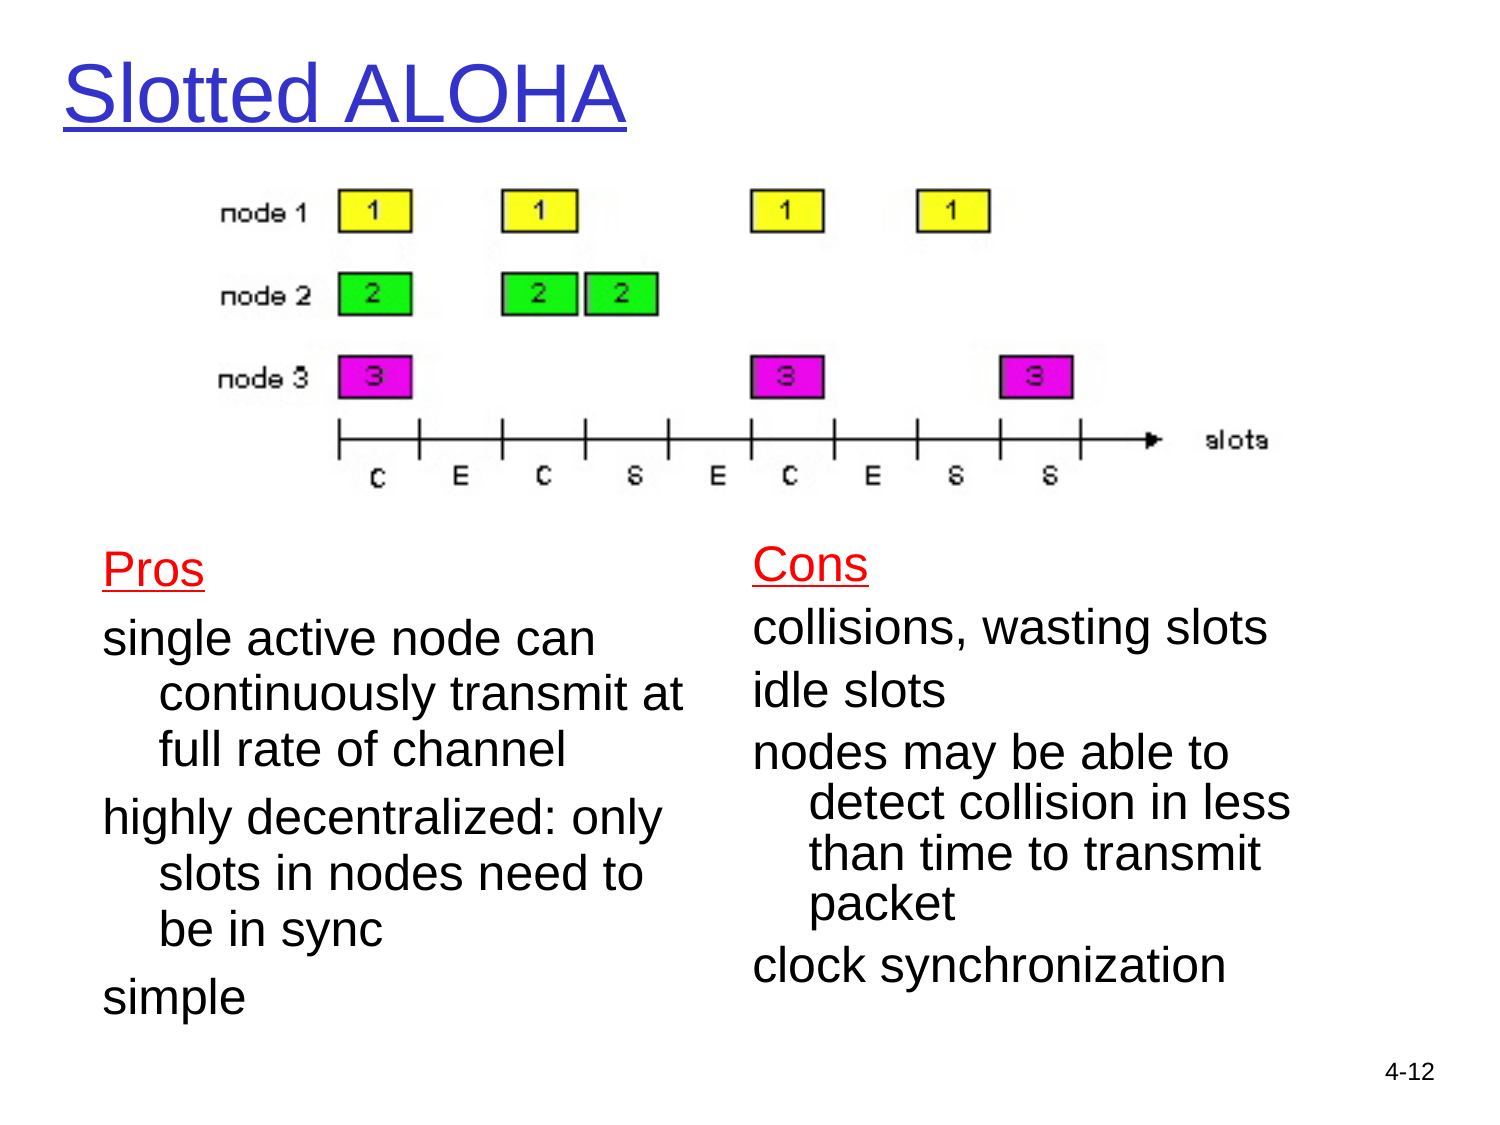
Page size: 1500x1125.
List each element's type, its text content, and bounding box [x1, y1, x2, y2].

title Slotted ALOHA [47, 0, 1323, 188]
list Cons collisions, wasting slots idle slots nodes may be able to detect collision in less than time to transmit packet clock synchronization [737, 534, 1363, 1060]
list Pros single active node can continuously transmit at full rate of channel highly decentralized: only slots in nodes need to be in sync simple [87, 534, 713, 1102]
picture [87, 187, 1415, 509]
